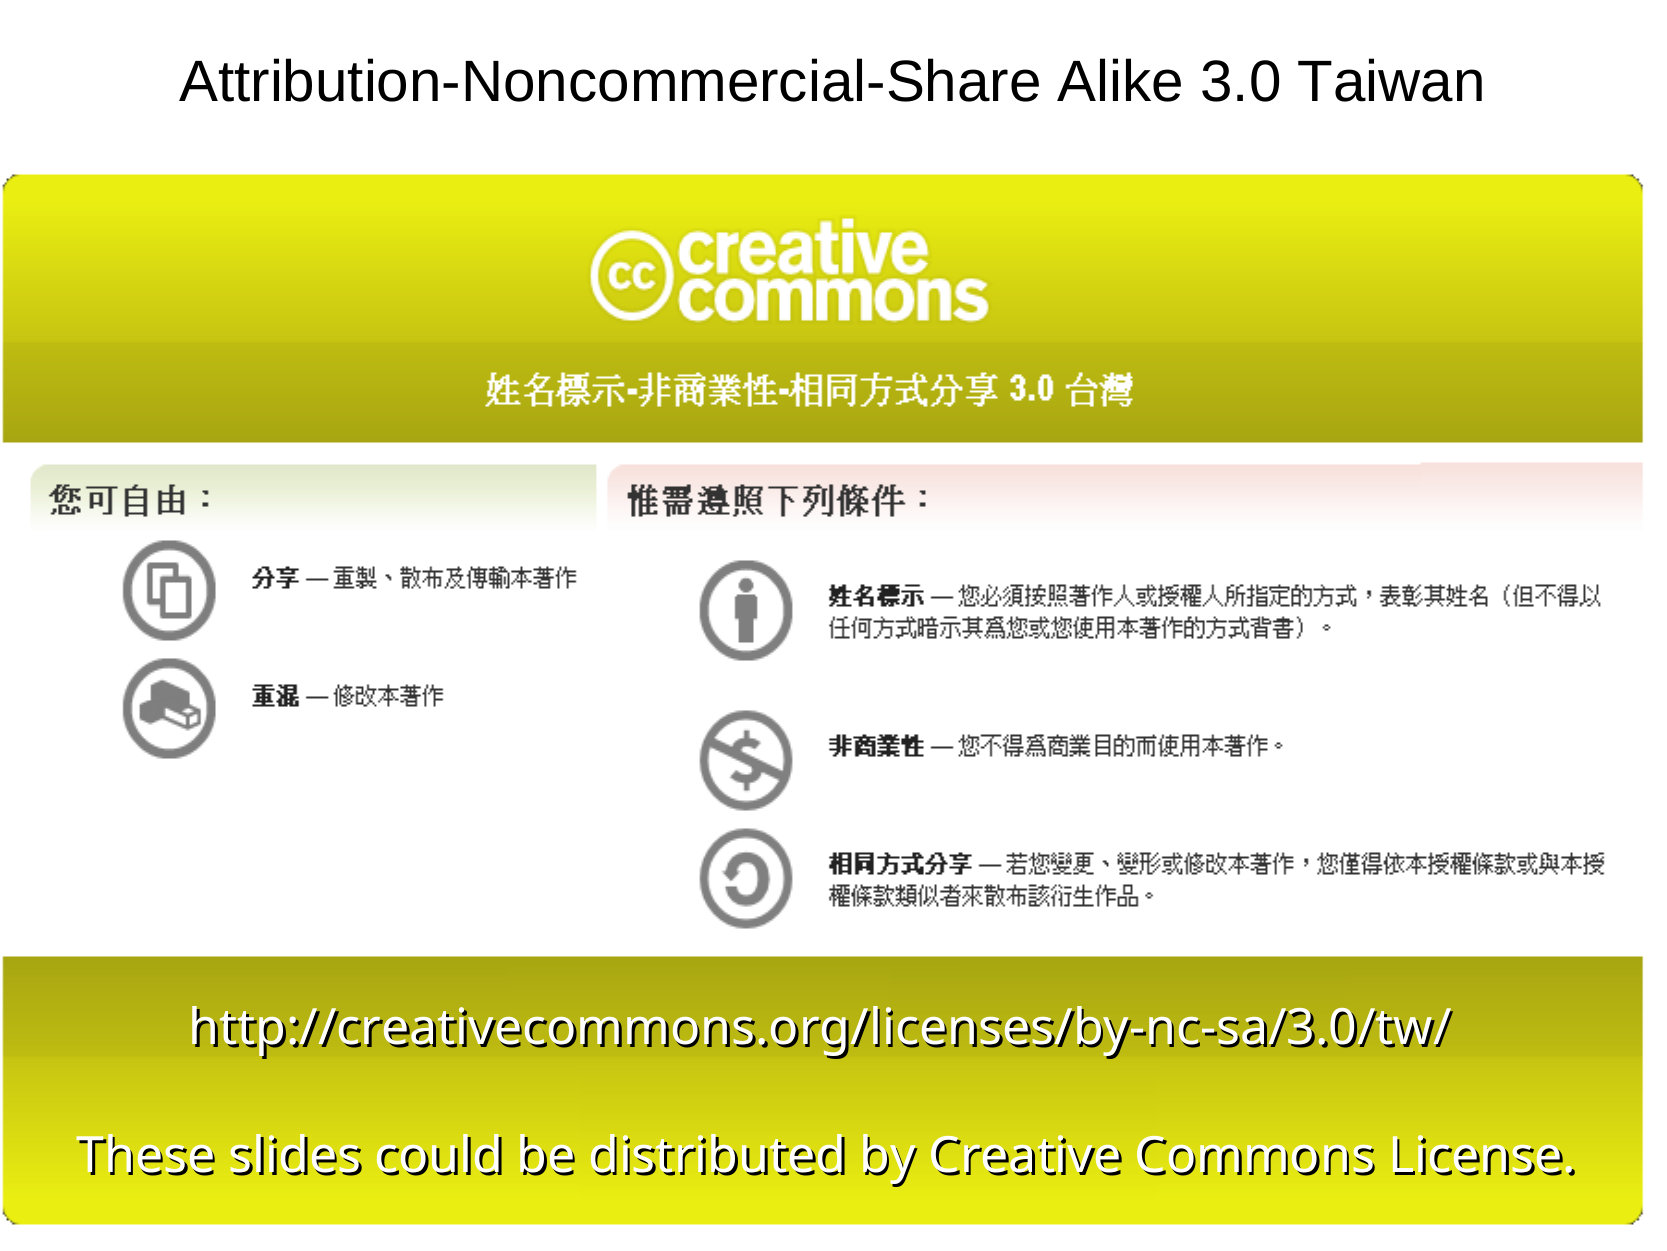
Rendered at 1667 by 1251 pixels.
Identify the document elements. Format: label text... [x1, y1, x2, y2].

title Attribution-Noncommercial-Share Alike 3.0 Taiwan [124, 34, 1542, 129]
text_box http://creativecommons.org/licenses/by-nc-sa/3.0/tw/ These slides could be distributed by Creative Commons License. [0, 987, 1654, 1185]
picture [0, 157, 1667, 1251]
